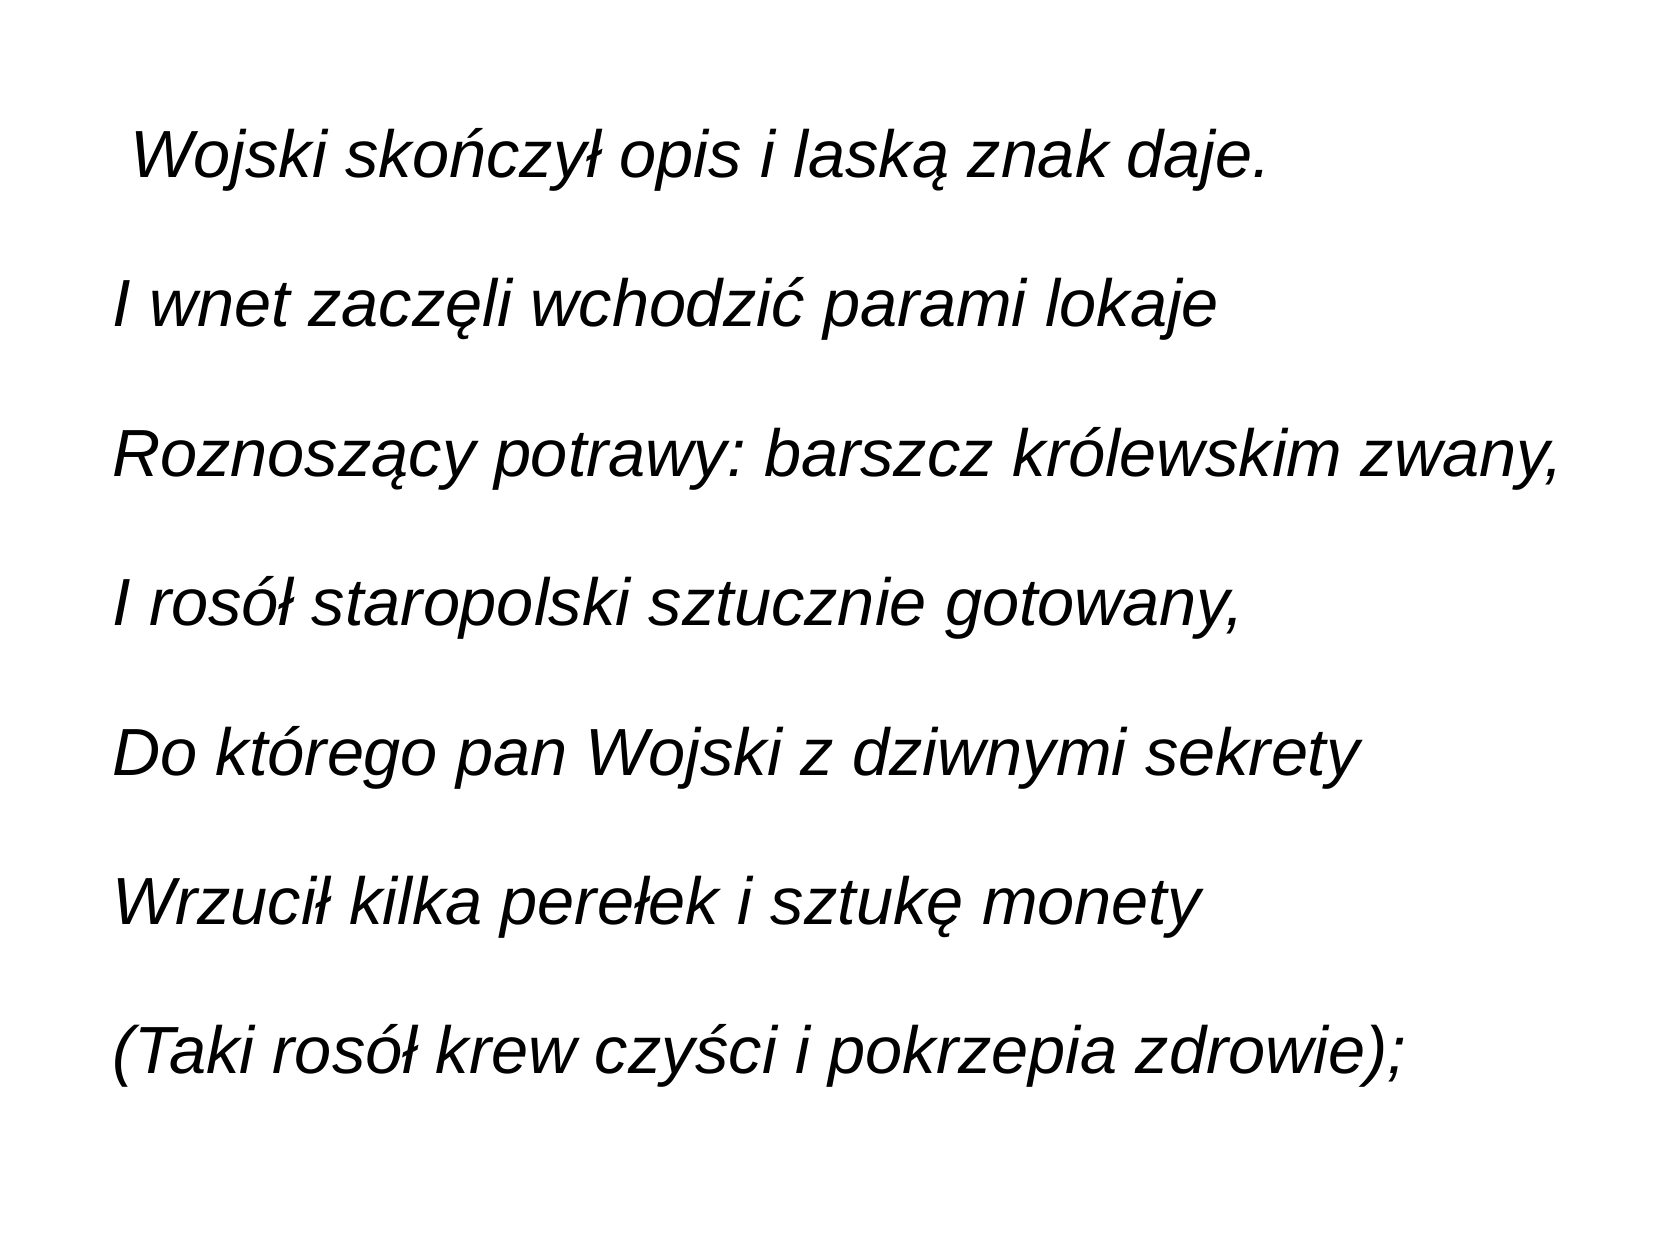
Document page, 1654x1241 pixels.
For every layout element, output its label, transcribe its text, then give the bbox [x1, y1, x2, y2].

subtitle Wojski skończył opis i laską znak daje. I wnet zaczęli wchodzić parami lokaje Roznoszący potrawy: barszcz królewskim zwany, I rosół staropolski sztucznie gotowany, Do którego pan Wojski z dziwnymi sekrety Wrzucił kilka perełek i sztukę monety (Taki rosół krew czyści i pokrzepia zdrowie); [47, 70, 1630, 1020]
